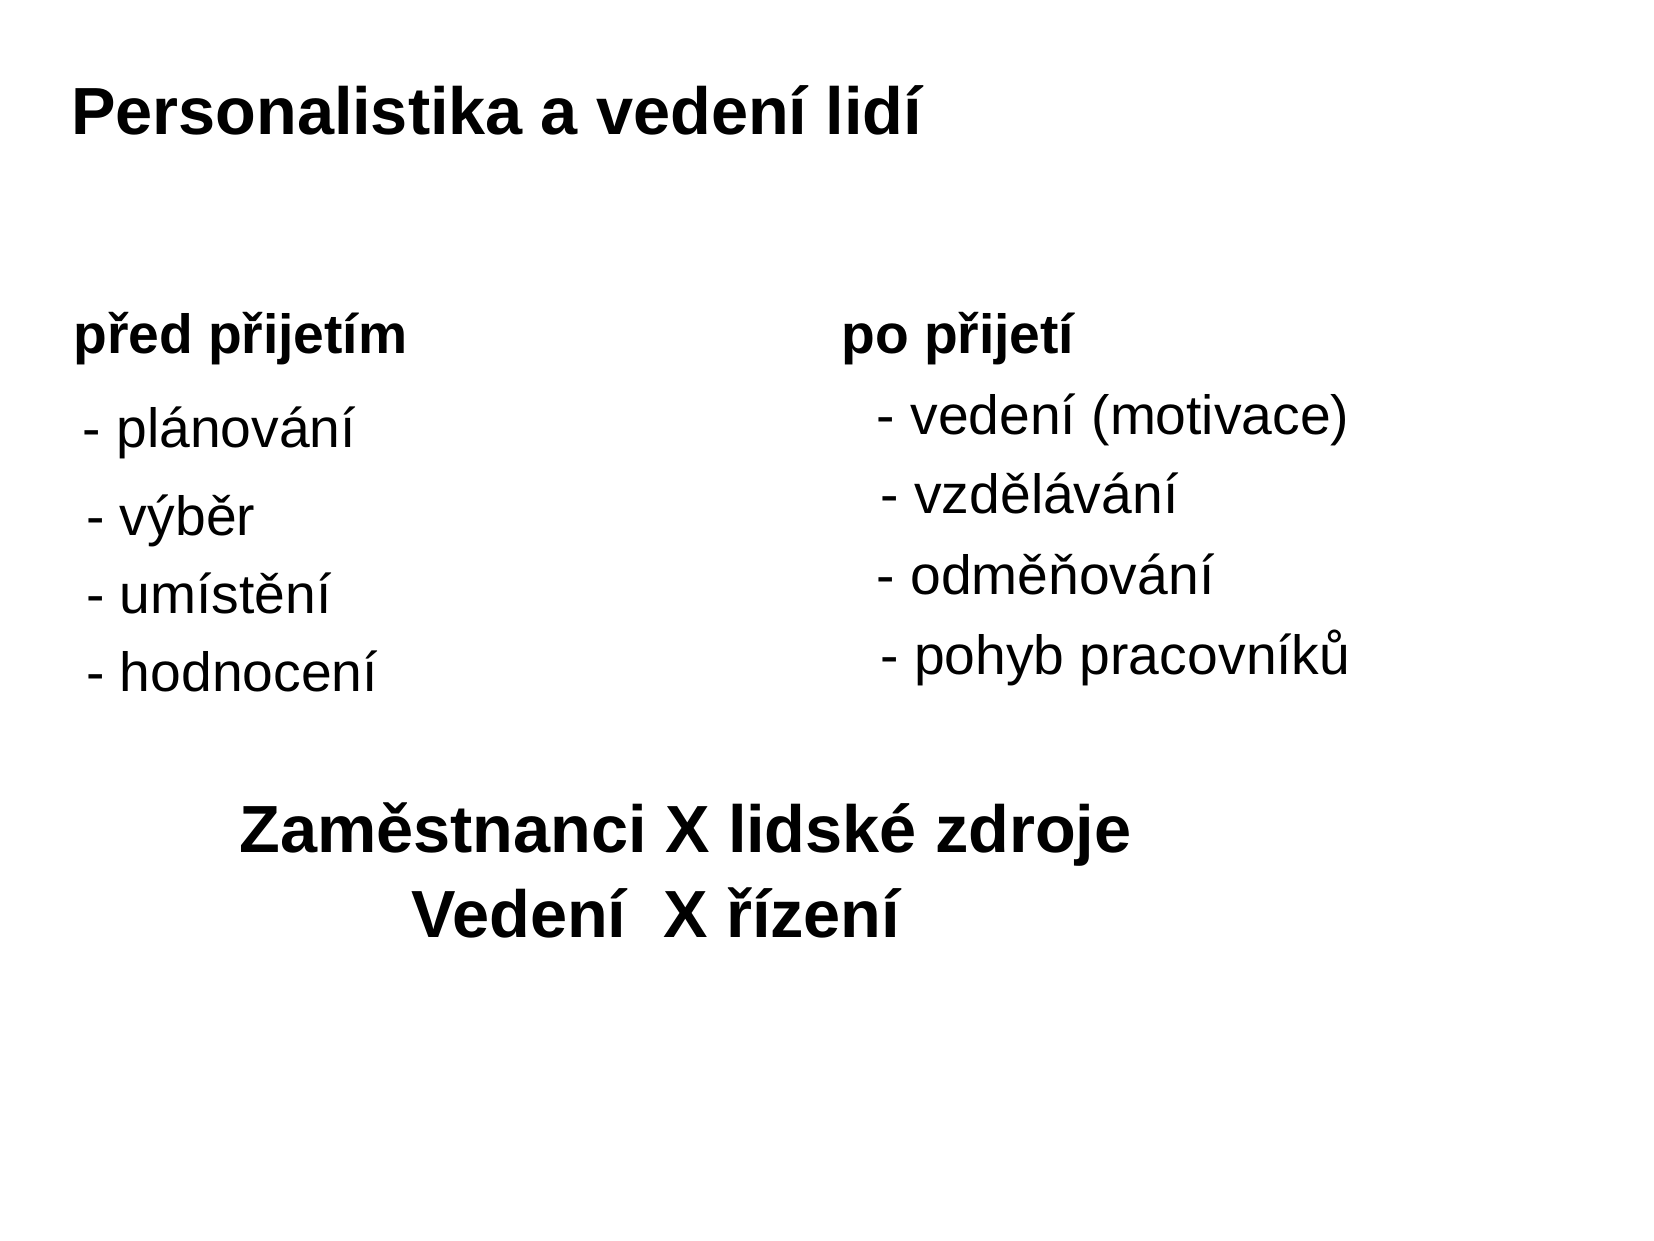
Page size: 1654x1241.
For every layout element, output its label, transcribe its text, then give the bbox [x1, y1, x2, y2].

text_box - odměňování [861, 532, 1230, 614]
text_box Vedení X řízení [361, 874, 1654, 960]
text_box - umístění [71, 550, 347, 628]
text_box Zaměstnanci X lidské zdroje [189, 777, 1654, 874]
text_box před přijetím [58, 290, 423, 372]
text_box po přijetí [826, 290, 1090, 372]
text_box - vzdělávání [865, 450, 1194, 532]
text_box Personalistika a vedení lidí [56, 60, 1569, 156]
text_box - hodnocení [71, 628, 394, 711]
text_box - plánování [67, 384, 372, 467]
text_box - vedení (motivace) [862, 371, 1381, 454]
text_box - výběr [71, 472, 271, 550]
text_box - pohyb pracovníků [865, 611, 1366, 694]
